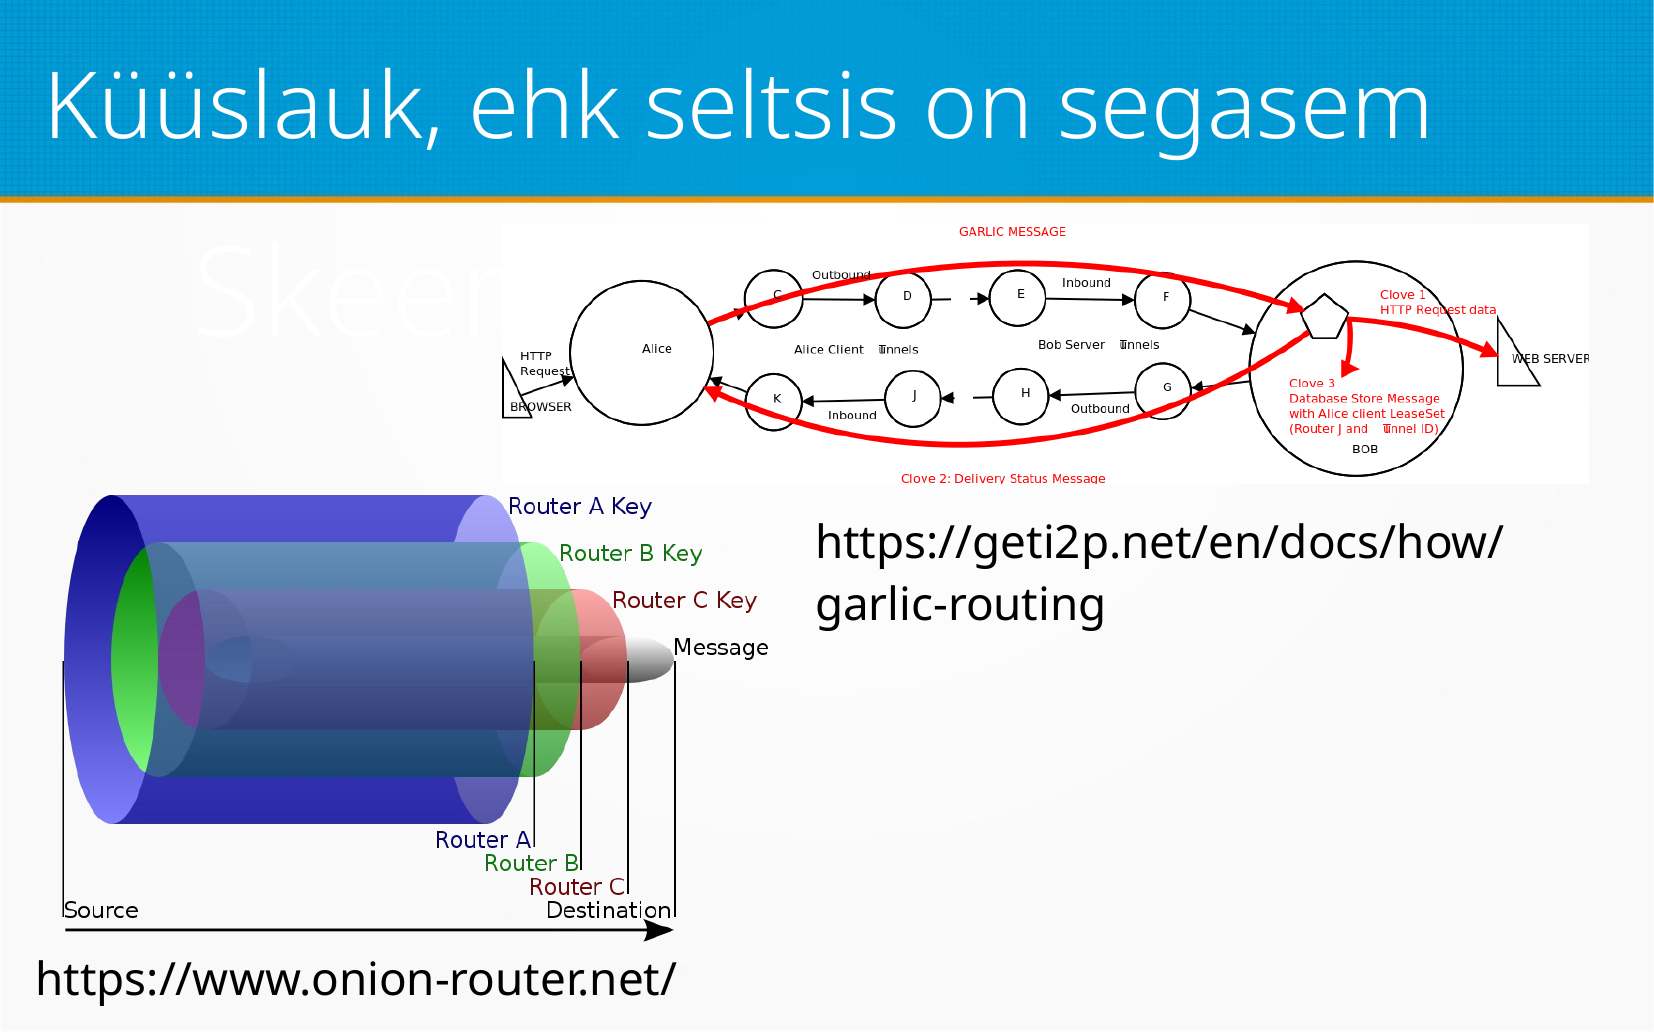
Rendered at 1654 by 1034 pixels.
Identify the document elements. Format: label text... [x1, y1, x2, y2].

picture [0, 195, 1654, 1034]
title Küüslauk, ehk seltsis on segasem [43, 0, 1619, 166]
text_box https://www.onion-router.net/ [29, 918, 1351, 1034]
text_box https://geti2p.net/en/docs/how/garlic-routing [809, 512, 1563, 632]
title Skeem [192, 200, 1329, 374]
